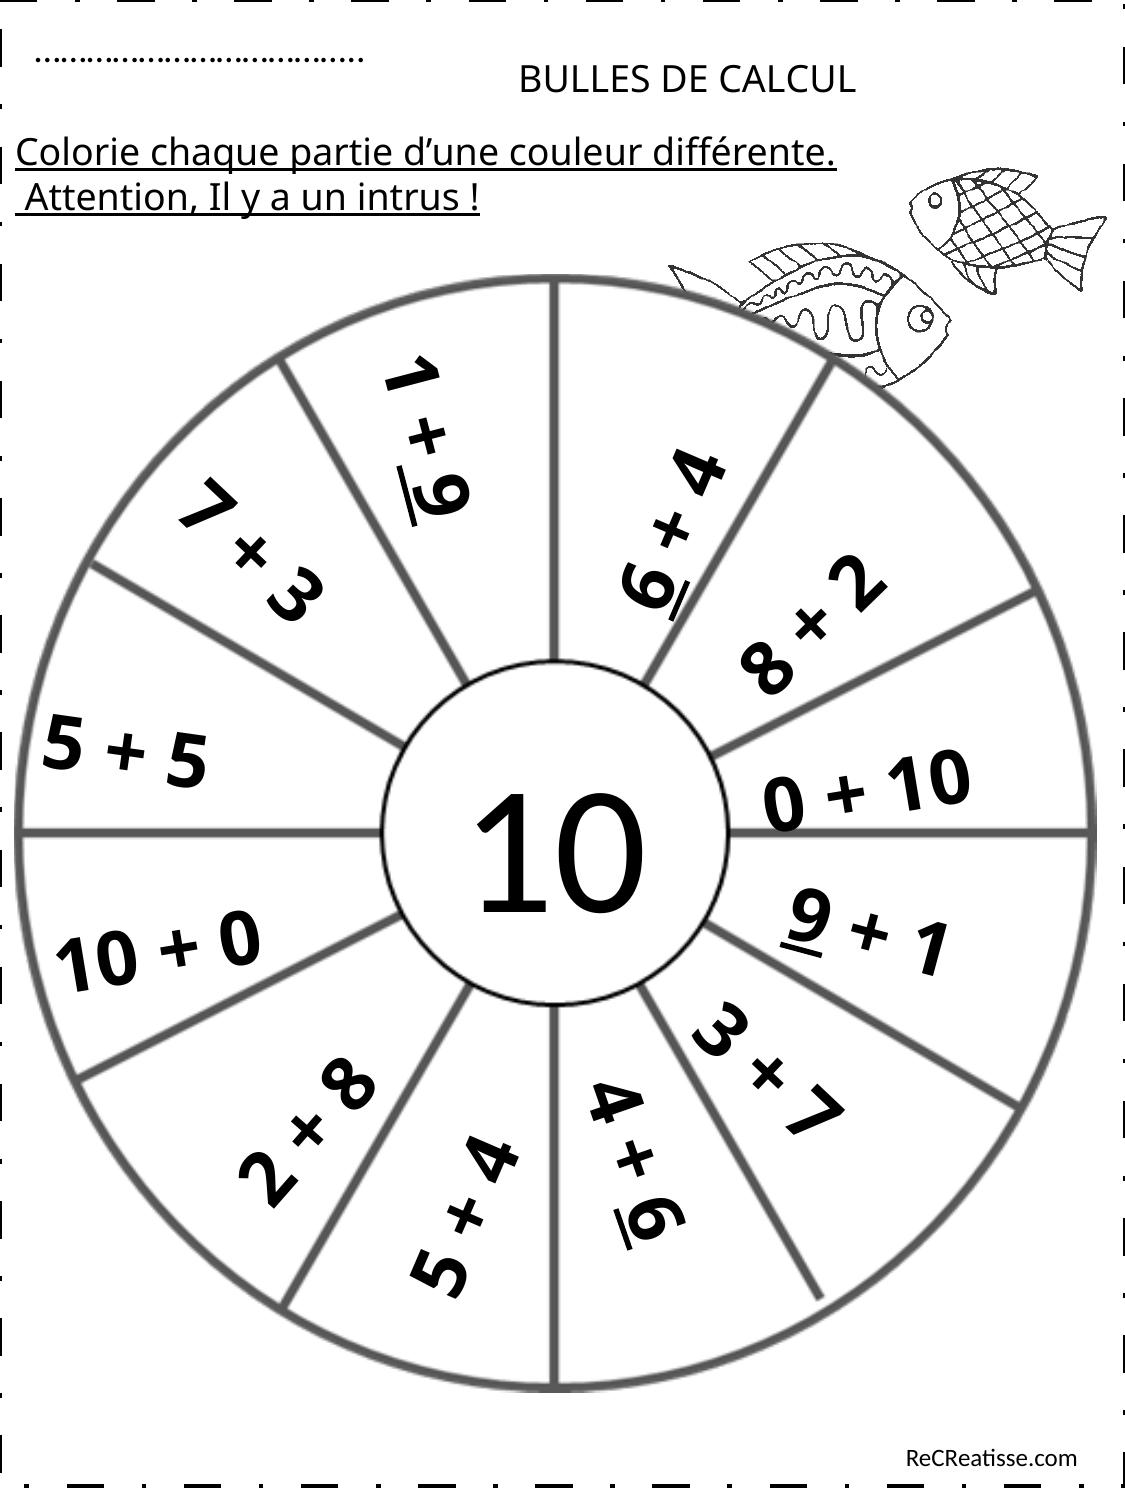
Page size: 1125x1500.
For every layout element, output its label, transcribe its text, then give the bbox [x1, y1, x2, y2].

text_box 3 + 7 [662, 965, 879, 1178]
text_box 2 + 8 [200, 1018, 411, 1238]
text_box 5 + 4 [374, 1103, 550, 1327]
text_box 7 + 3 [145, 444, 363, 657]
text_box 10 [446, 721, 663, 956]
text_box 6 + 4 [581, 416, 757, 641]
text_box BULLES DE CALCUL [503, 48, 1125, 108]
text_box 8 + 2 [701, 515, 917, 730]
text_box ReCReatisse.com [891, 1434, 1125, 1479]
text_box 1 + 9 [354, 326, 507, 545]
text_box ……………………………….. [20, 18, 381, 78]
text_box 4 + 6 [556, 1047, 721, 1269]
text_box 5 + 5 [22, 683, 233, 815]
picture [14, 156, 1121, 1393]
text_box 0 + 10 [739, 715, 995, 860]
text_box 9 + 1 [762, 853, 981, 1007]
text_box 10 + 0 [29, 876, 286, 1021]
text_box Colorie chaque partie d’une couleur différente. Attention, Il y a un intrus ! [0, 120, 852, 225]
